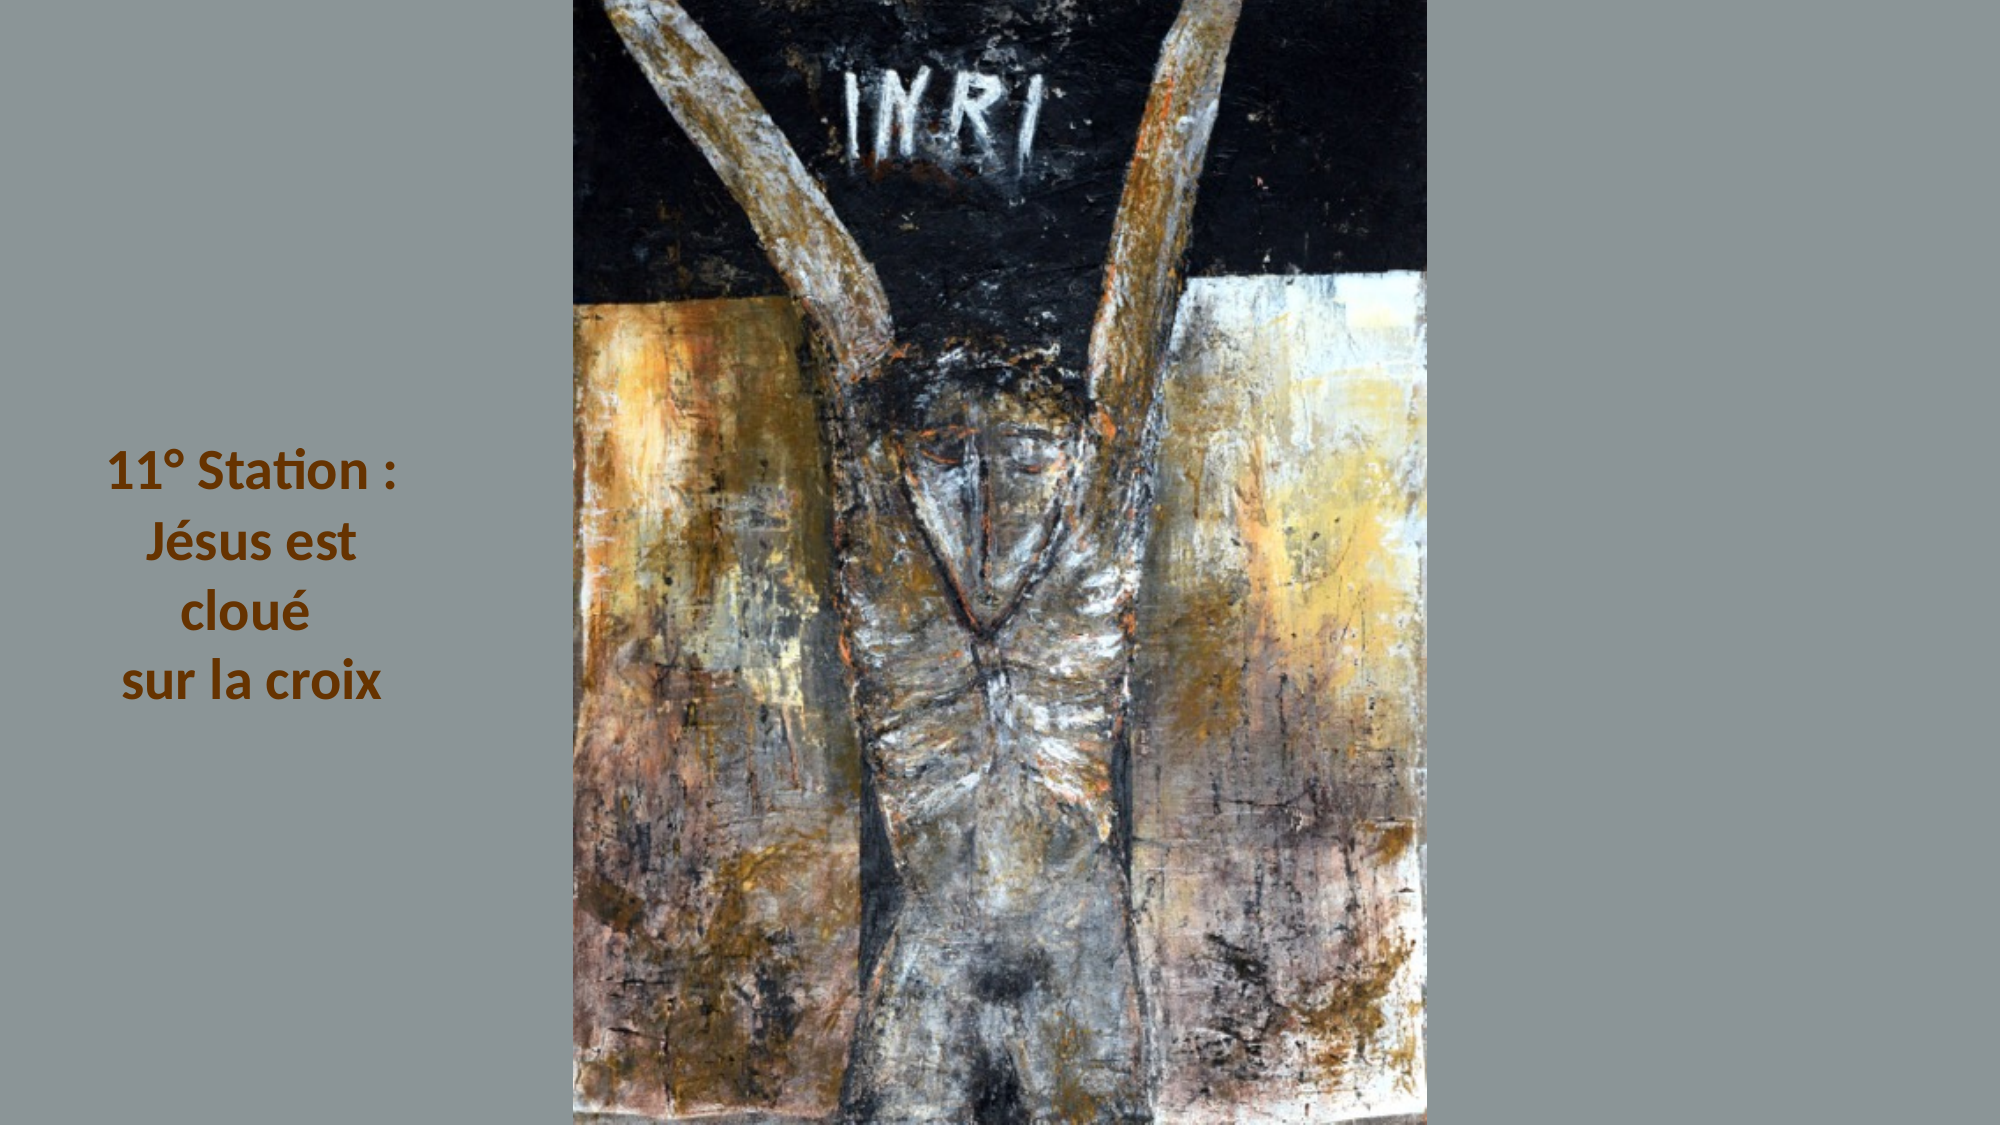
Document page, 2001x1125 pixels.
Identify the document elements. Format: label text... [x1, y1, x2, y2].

text_box 11° Station : Jésus est cloué sur la croix [80, 424, 425, 723]
picture [0, 0, 2000, 1125]
